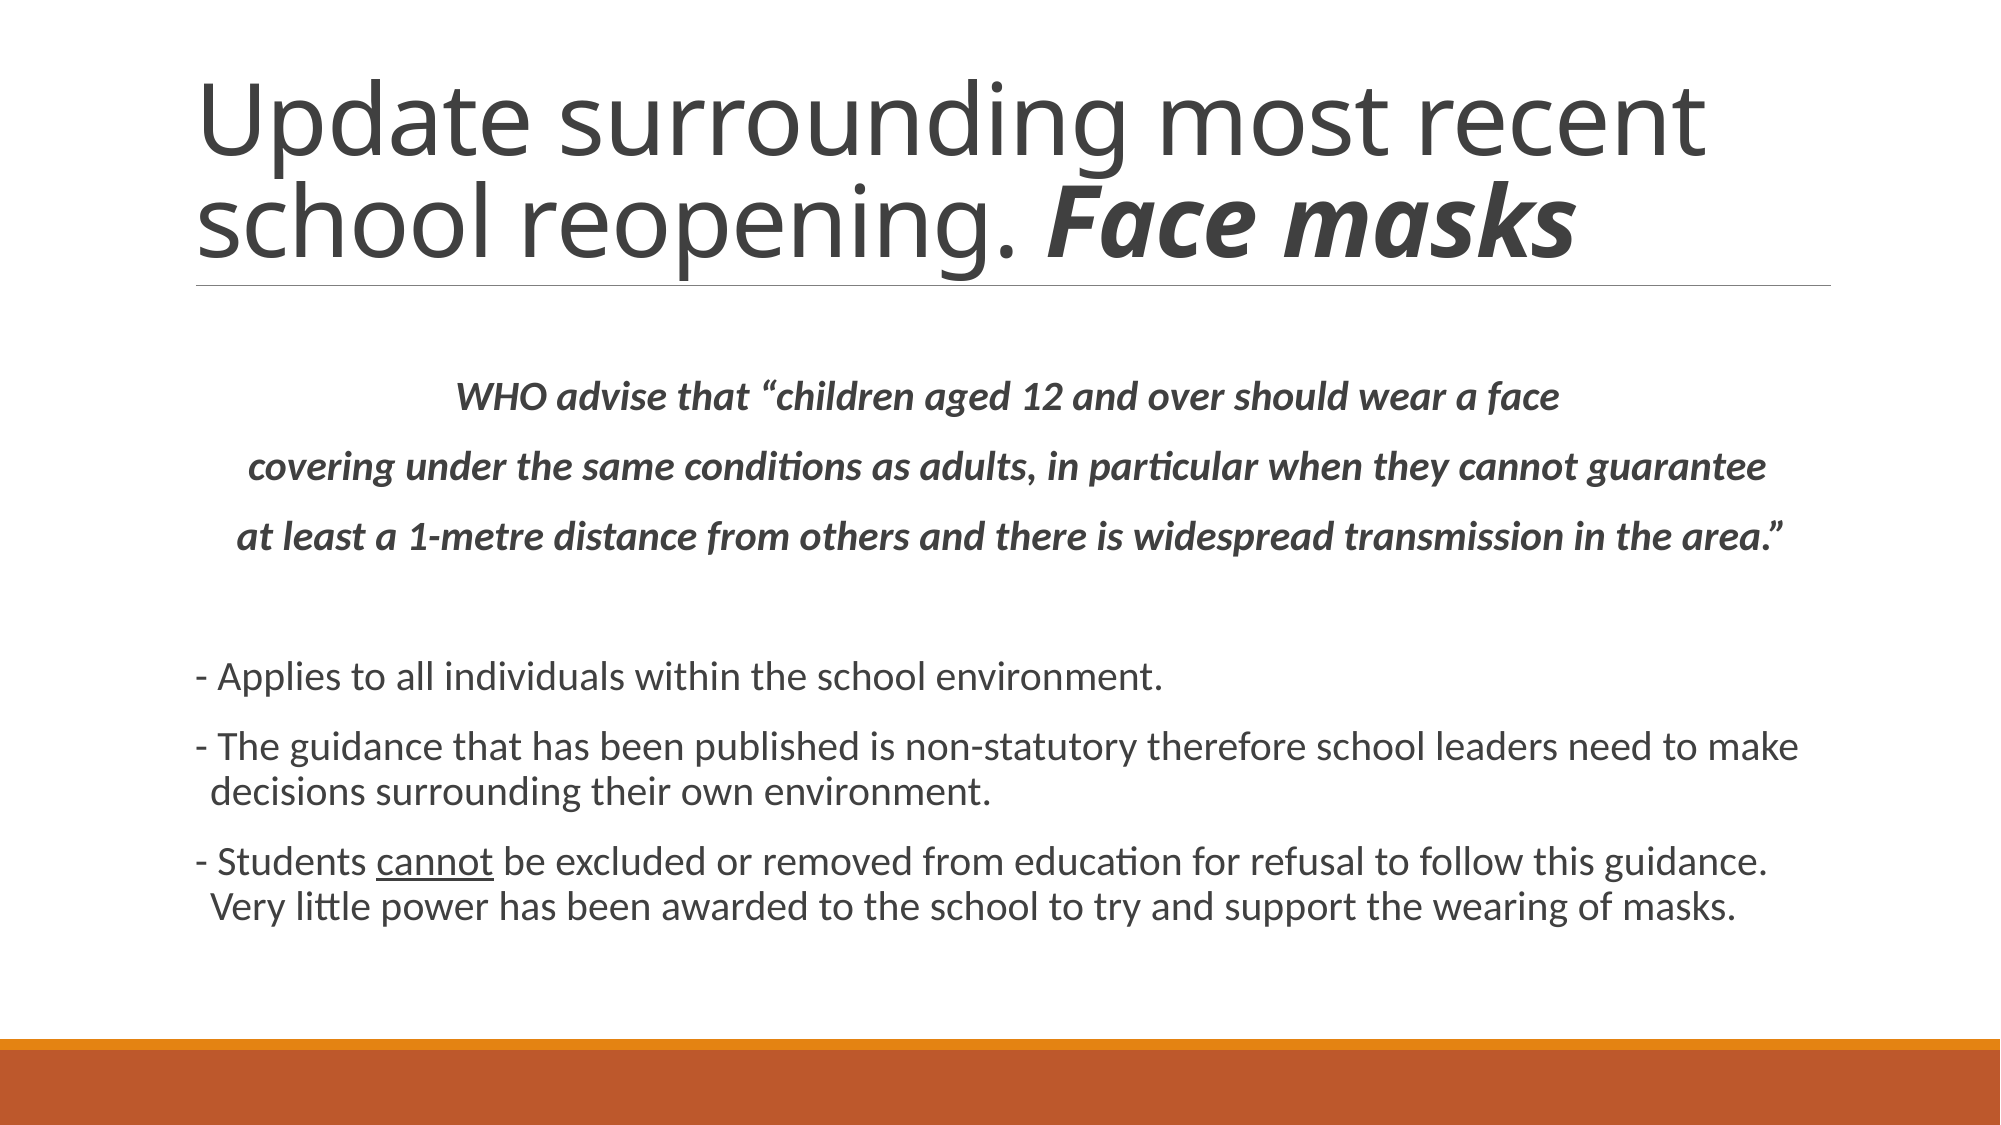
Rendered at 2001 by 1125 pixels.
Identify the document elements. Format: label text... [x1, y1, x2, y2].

title Update surrounding most recent school reopening. Face masks [180, 47, 1831, 286]
list WHO advise that “children aged 12 and over should wear a face covering under the same conditions as adults, in particular when they cannot guarantee at least a 1-metre distance from others and there is widespread transmission in the area.” - Applies to all individuals within the school environment. - The guidance that has been published is non-statutory therefore school leaders need to make decisions surrounding their own environment. - Students cannot be excluded or removed from education for refusal to follow this guidance. Very little power has been awarded to the school to try and support the wearing of masks. [180, 366, 1831, 963]
